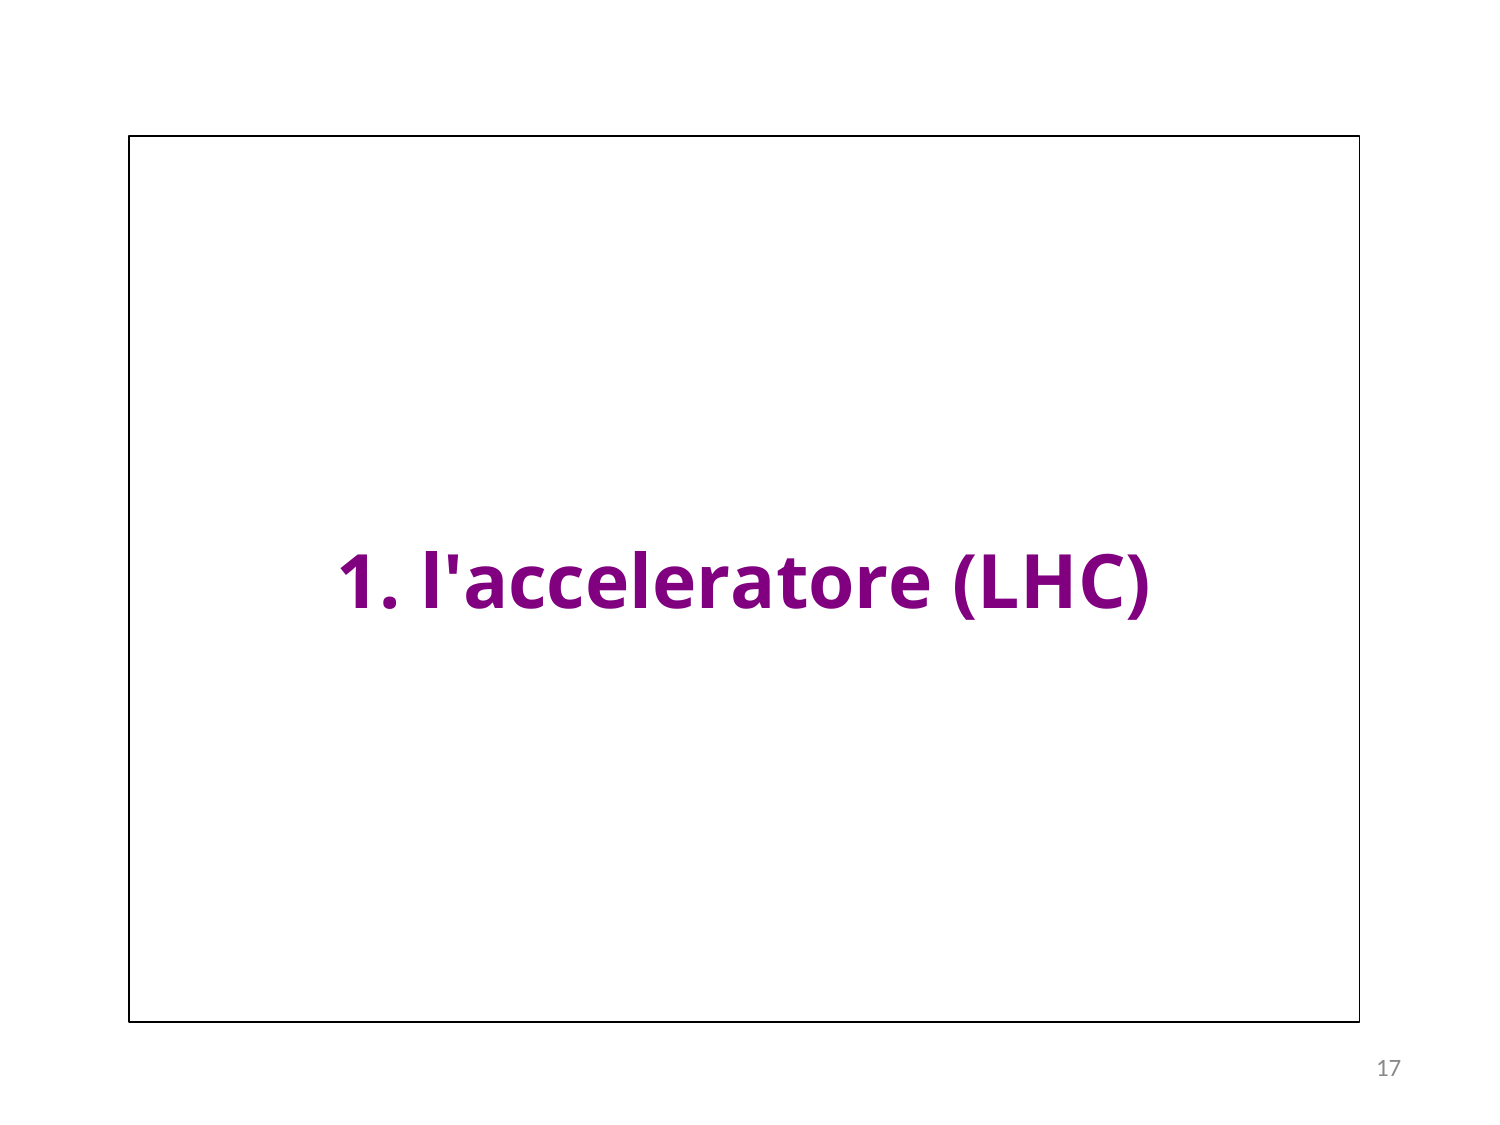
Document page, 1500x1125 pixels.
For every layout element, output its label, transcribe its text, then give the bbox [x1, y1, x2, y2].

text_box 1. l'acceleratore (LHC) [128, 135, 1360, 1022]
text_box <numero> [1074, 1042, 1417, 1095]
